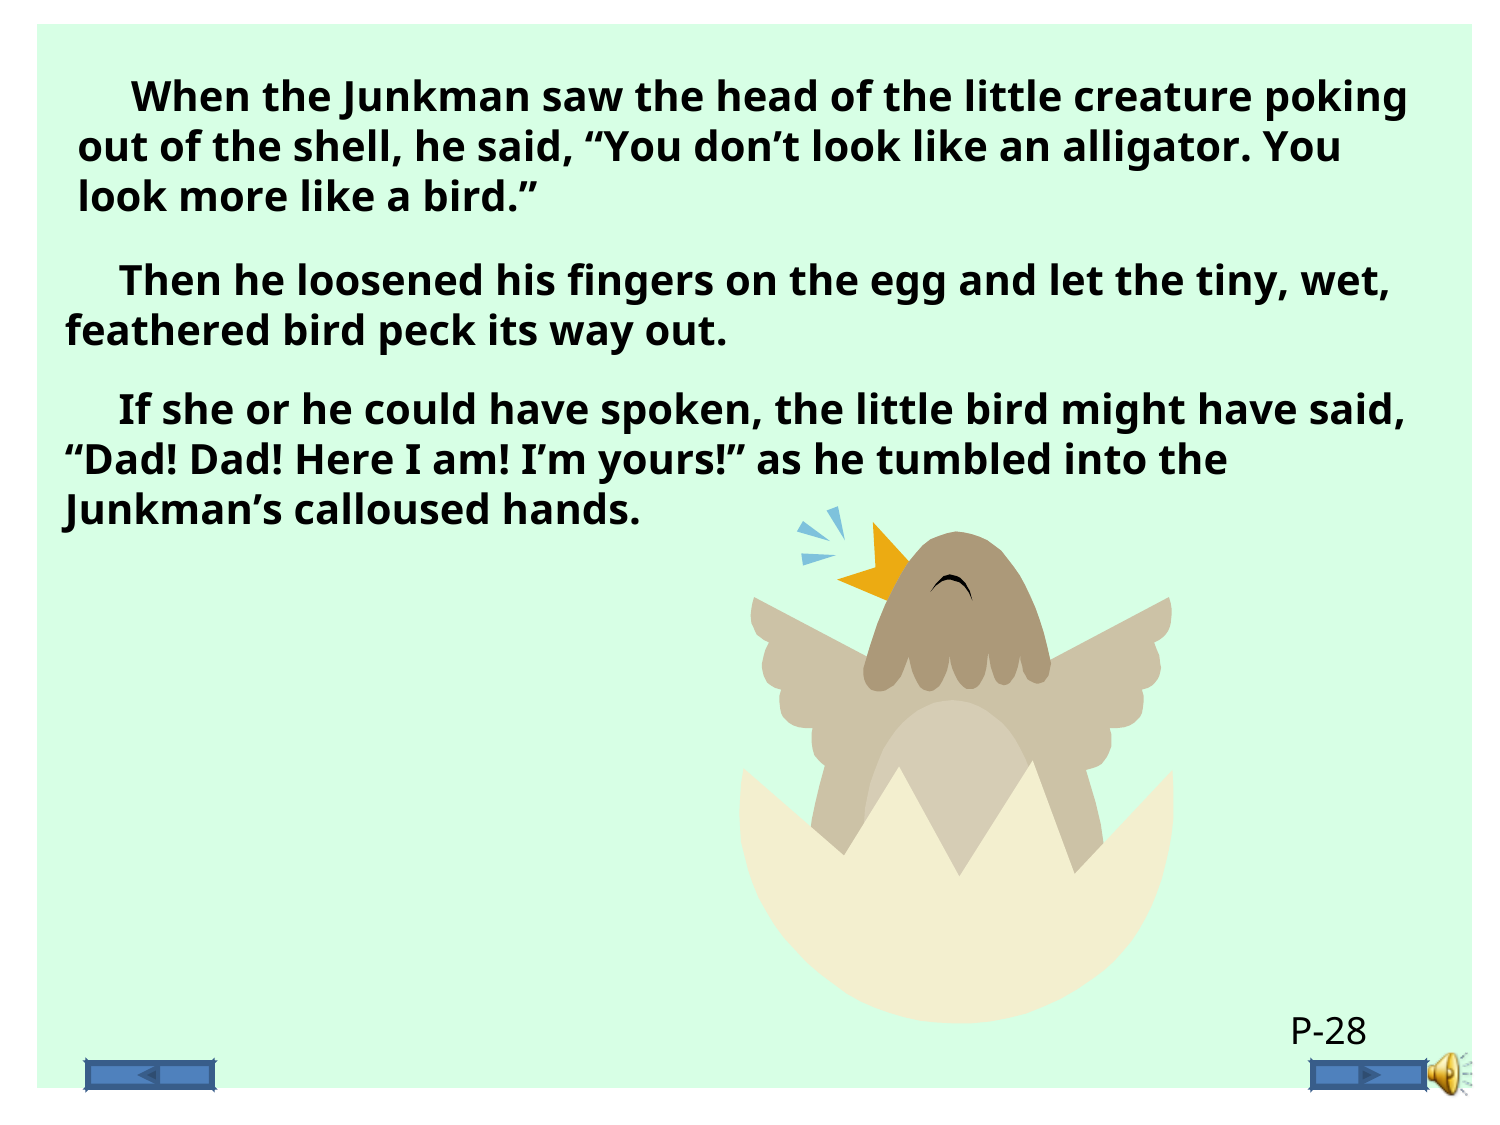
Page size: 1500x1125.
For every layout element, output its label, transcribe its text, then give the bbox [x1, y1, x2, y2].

text_box When the Junkman saw the head of the little creature poking out of the shell, he said, “You don’t look like an alligator. You look more like a bird.” [62, 62, 1438, 228]
text_box If she or he could have spoken, the little bird might have said, “Dad! Dad! Here I am! I’m yours!” as he tumbled into the Junkman’s calloused hands. [50, 375, 1463, 541]
text_box [89, 1062, 213, 1088]
text_box Then he loosened his fingers on the egg and let the tiny, wet, feathered bird peck its way out. [50, 246, 1463, 362]
text_box [1313, 1062, 1426, 1088]
picture [37, 24, 1477, 1102]
text_box P-28 [1275, 999, 1413, 1061]
